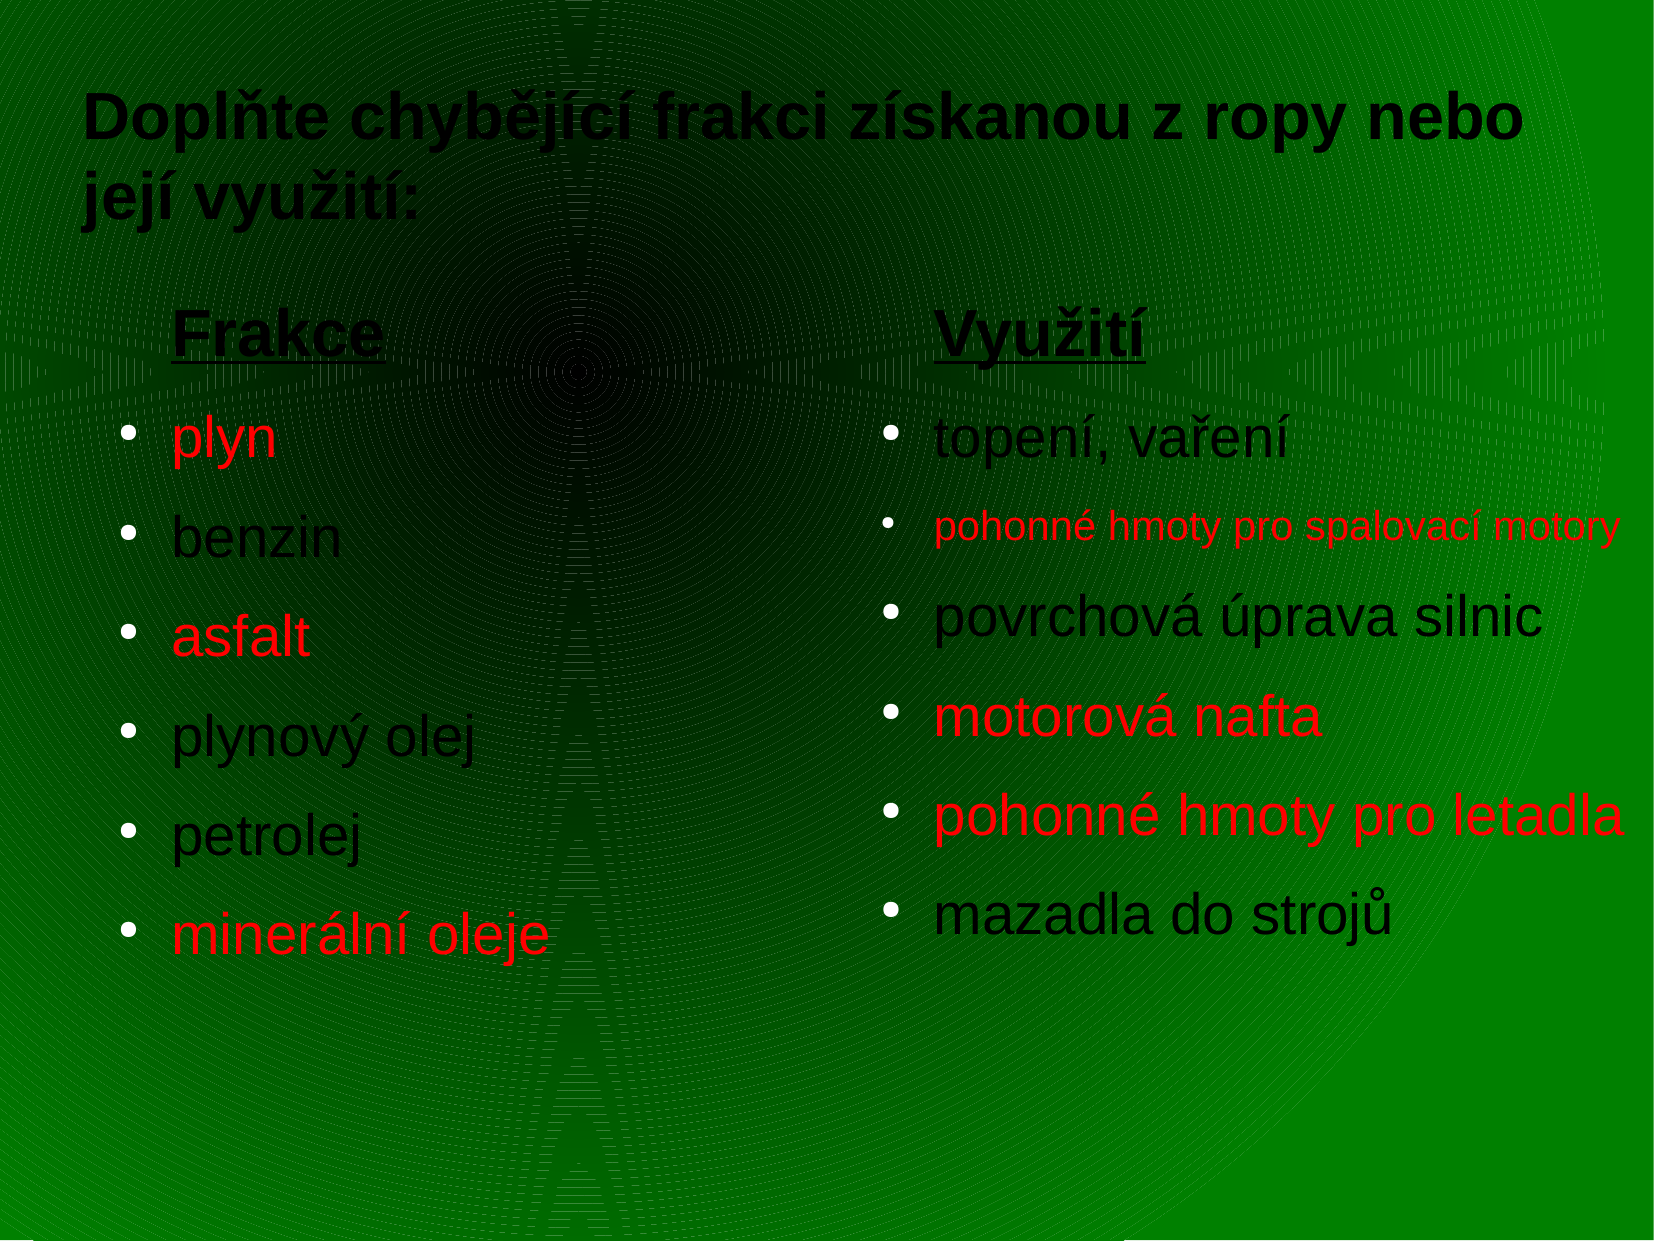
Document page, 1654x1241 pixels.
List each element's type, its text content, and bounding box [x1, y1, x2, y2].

title Doplňte chybějící frakci získanou z ropy nebo její využití: [82, 49, 1571, 257]
list Frakce plyn benzin asfalt plynový olej petrolej minerální oleje [82, 290, 809, 1109]
list Využití topení, vaření pohonné hmoty pro spalovací motory povrchová úprava silnic motorová nafta pohonné hmoty pro letadla mazadla do strojů [845, 290, 1654, 1109]
